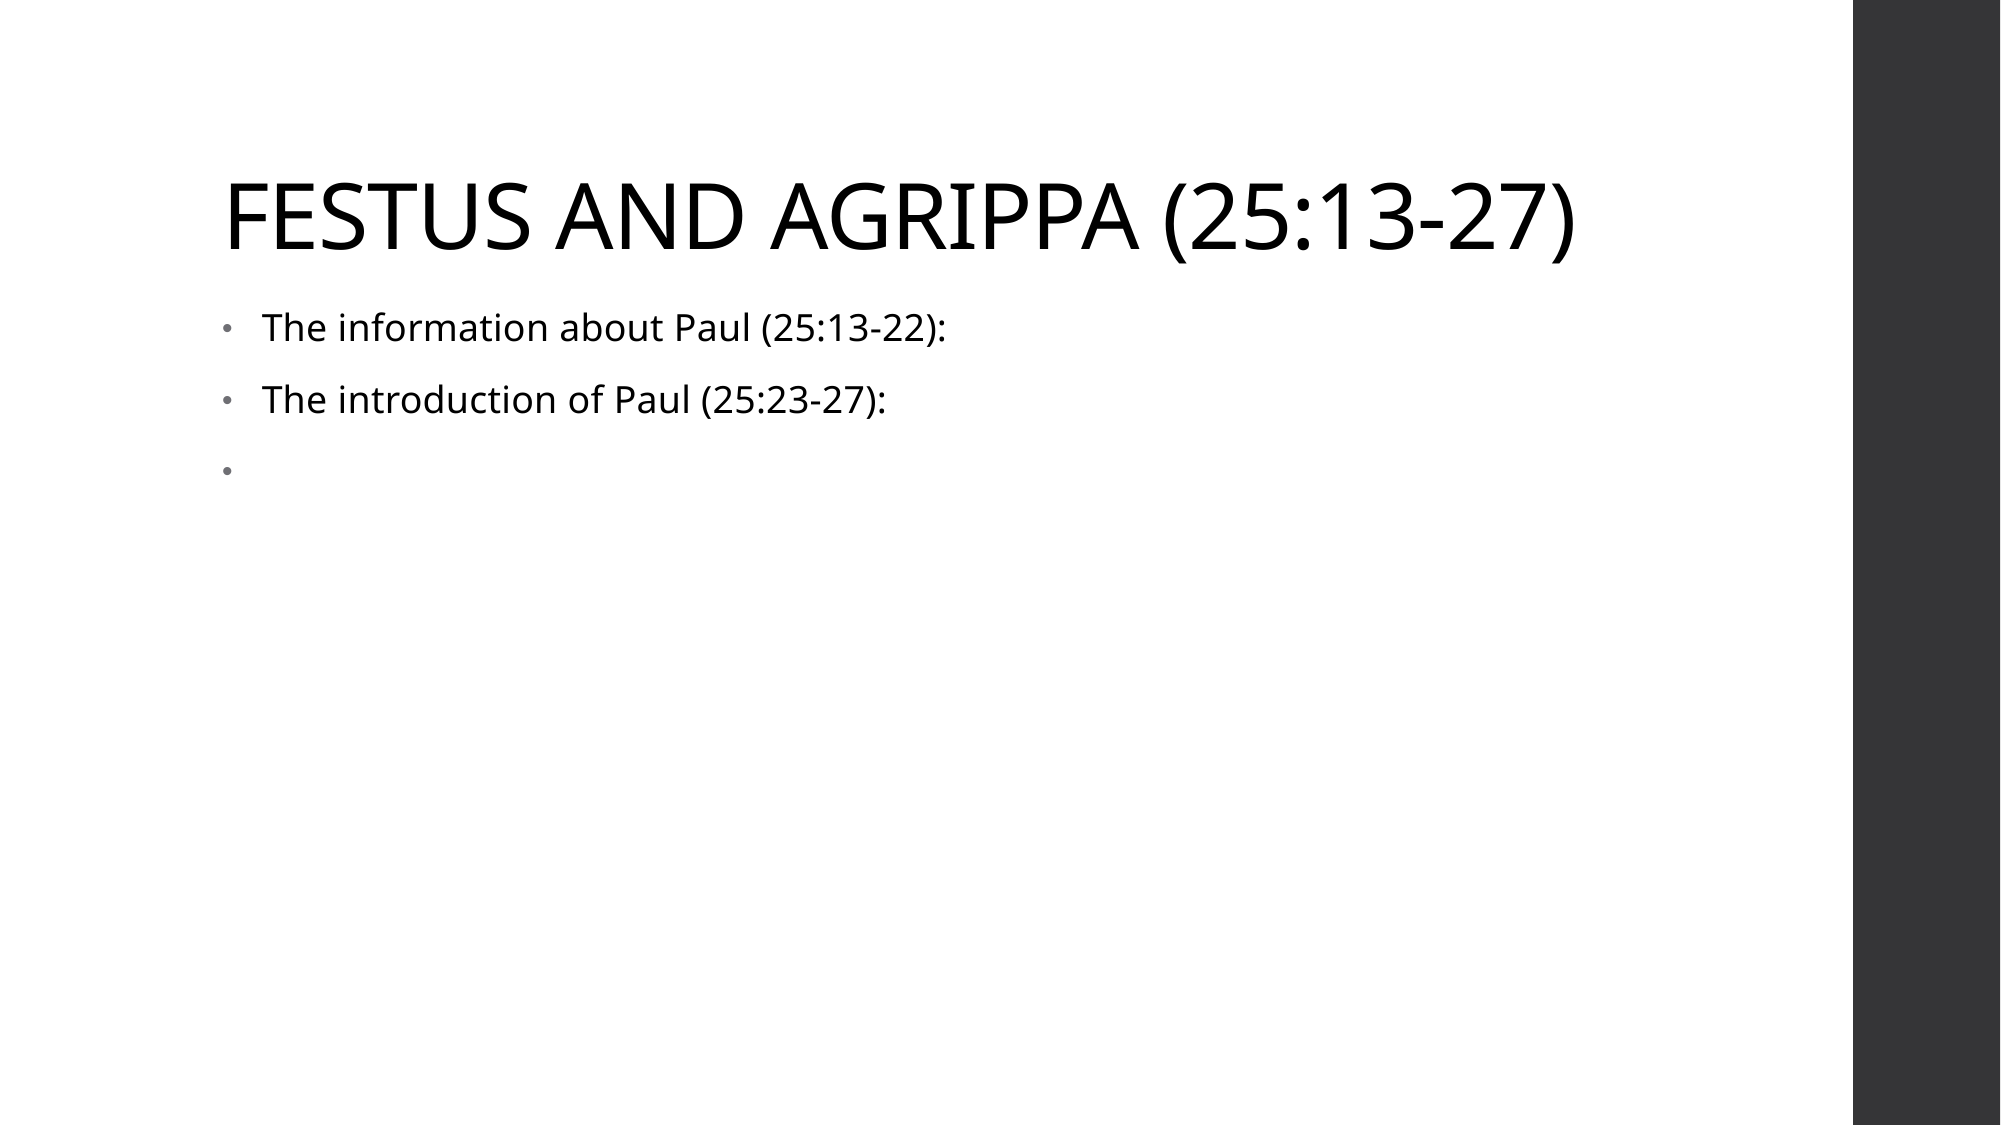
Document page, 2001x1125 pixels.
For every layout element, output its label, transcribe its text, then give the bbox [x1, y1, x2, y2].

title FESTUS AND AGRIPPA (25:13-27) [206, 60, 1797, 278]
list The information about Paul (25:13-22): The introduction of Paul (25:23-27): [206, 299, 1617, 1014]
